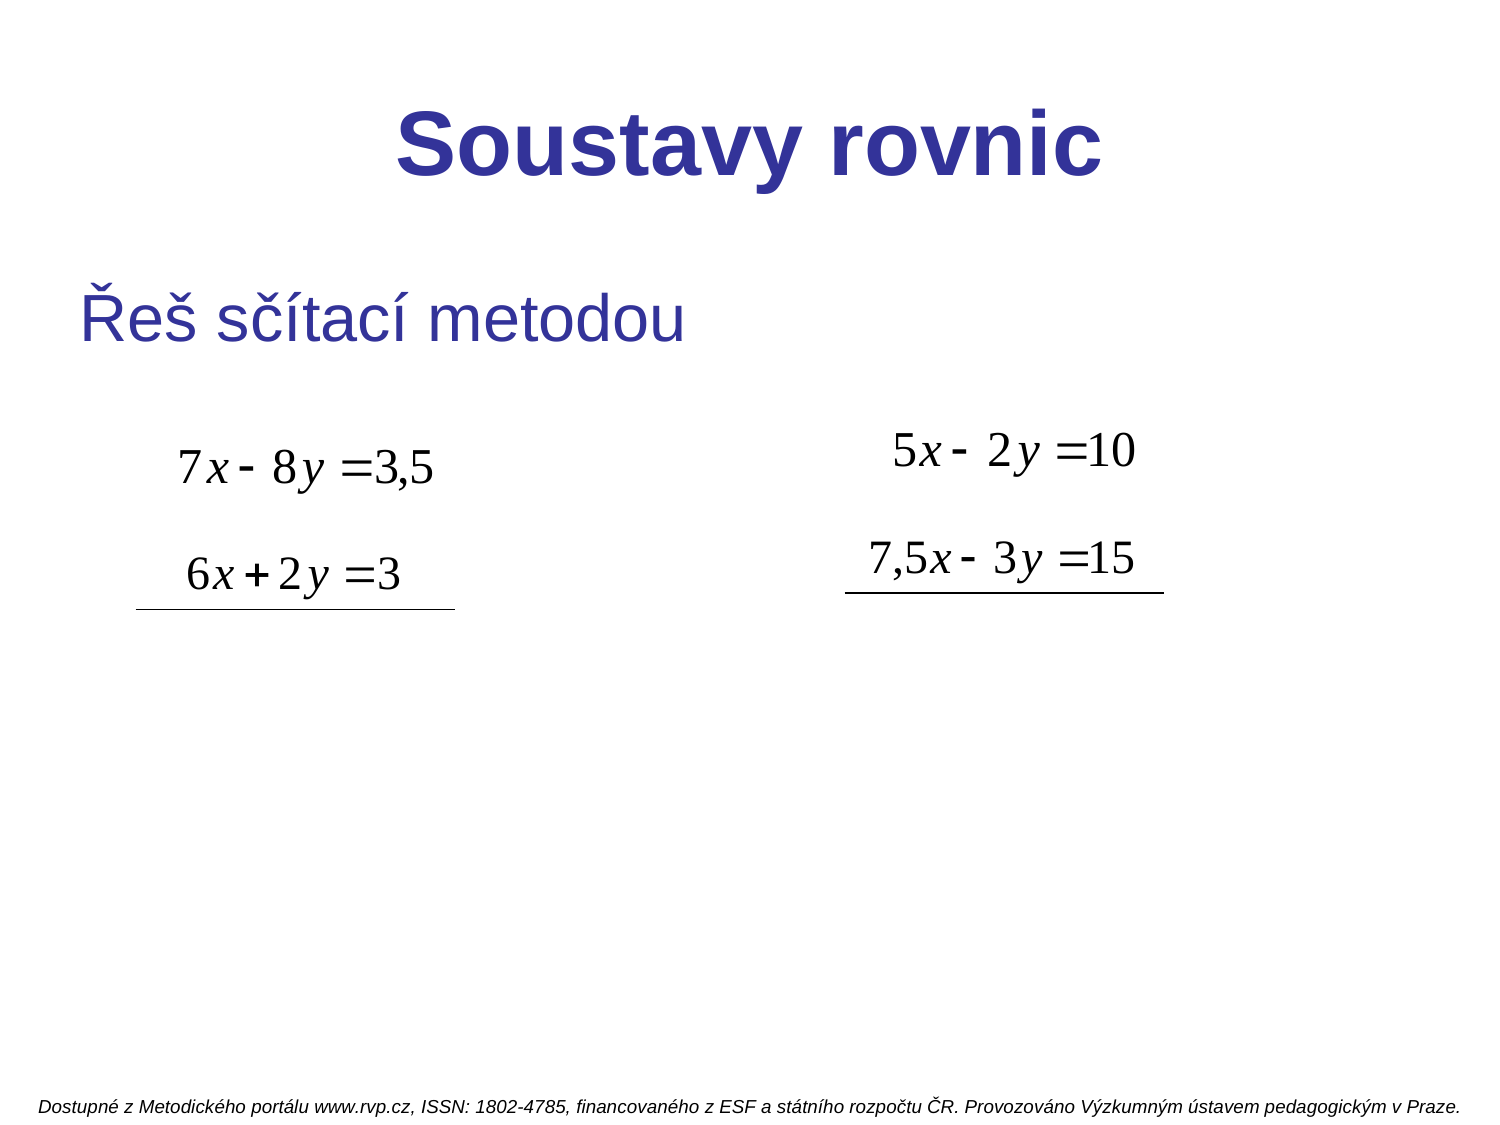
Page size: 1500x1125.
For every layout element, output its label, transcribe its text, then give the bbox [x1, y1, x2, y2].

text_box Řeš sčítací metodou [64, 267, 1117, 363]
title Soustavy rovnic [75, 45, 1426, 233]
text_box [171, 437, 443, 513]
text_box Dostupné z Metodického portálu www.rvp.cz, ISSN: 1802-4785, financovaného z ESF a státního rozpočtu ČR. Provozováno Výzkumným ústavem pedagogickým v Praze. [23, 1087, 1476, 1125]
chart [179, 545, 408, 609]
chart [886, 420, 1146, 488]
chart [862, 529, 1143, 592]
